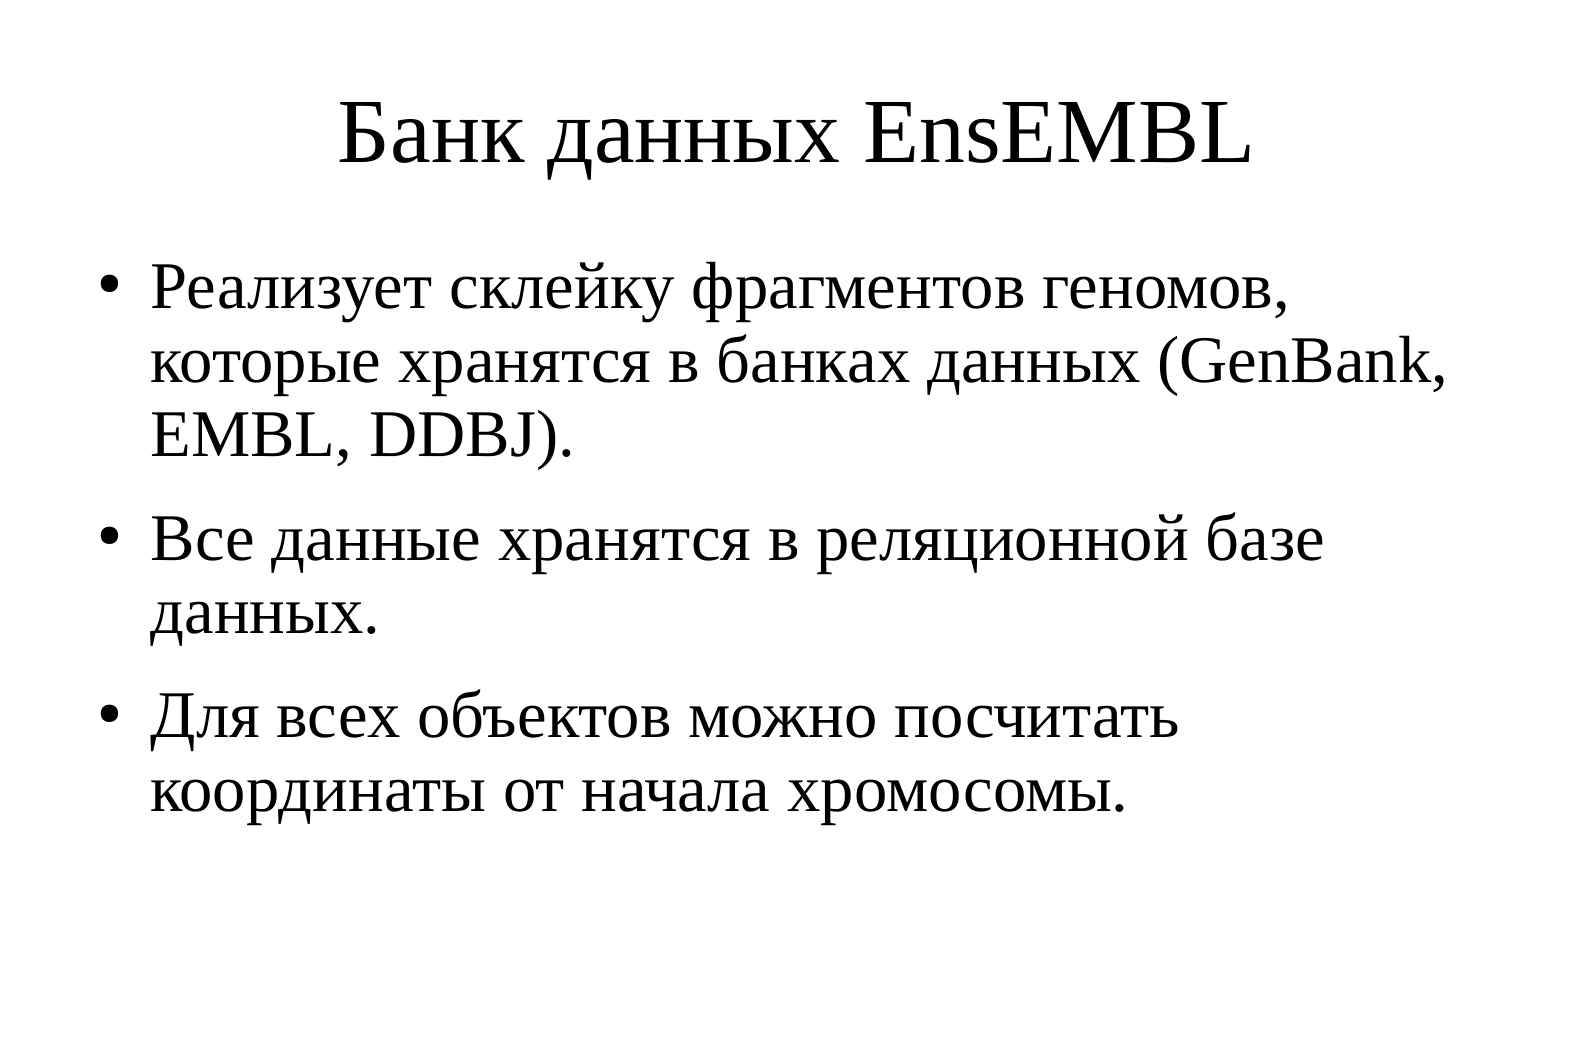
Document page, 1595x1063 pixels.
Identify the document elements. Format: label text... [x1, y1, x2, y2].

title Банк данных EnsEMBL [79, 42, 1515, 220]
list Реализует склейку фрагментов геномов, которые хранятся в банках данных (GenBank, EMBL, DDBJ). Все данные хранятся в реляционной базе данных. Для всех объектов можно посчитать координаты от начала хромосомы. [79, 248, 1515, 936]
